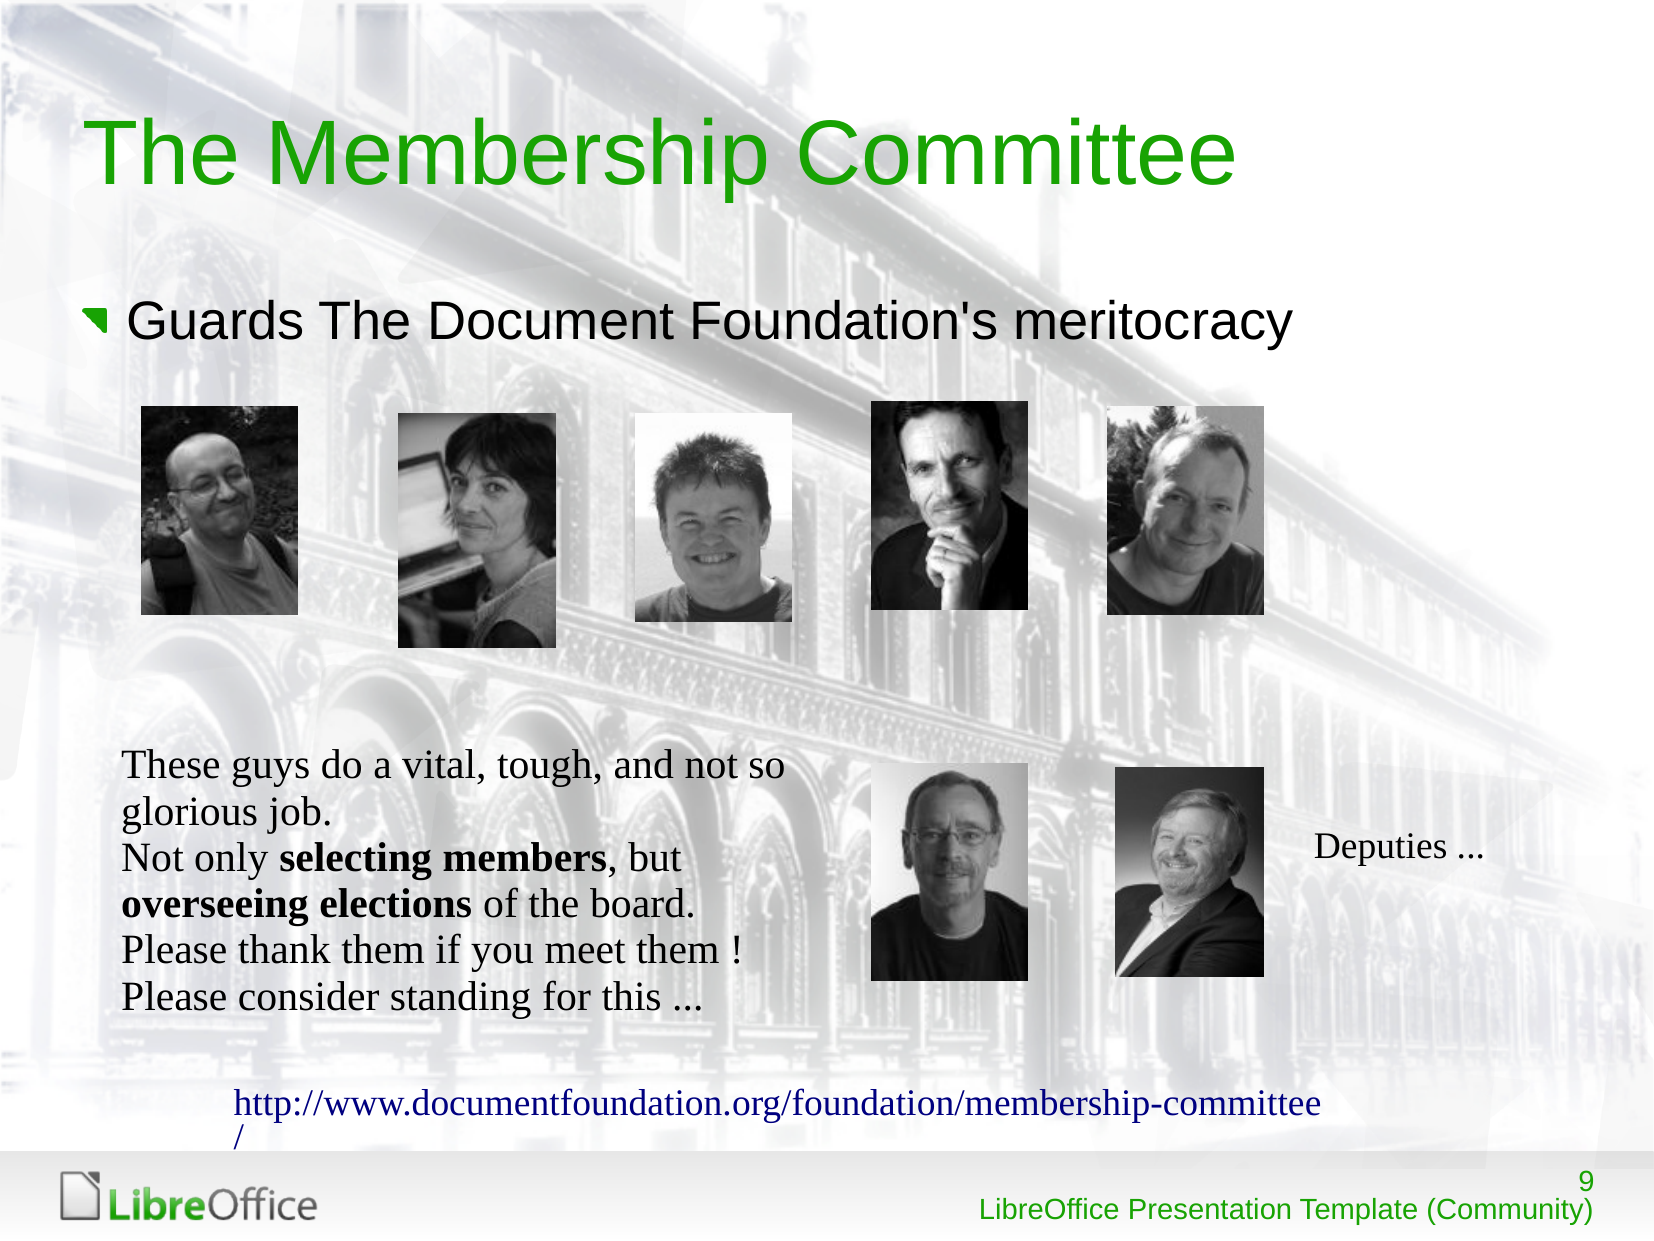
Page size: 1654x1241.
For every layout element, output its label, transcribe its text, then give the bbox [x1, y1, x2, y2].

text_box These guys do a vital, tough, and not so glorious job. Not only selecting members, but overseeing elections of the board. Please thank them if you meet them ! Please consider standing for this ... [106, 734, 804, 1027]
list Guards The Document Foundation's meritocracy [82, 290, 1571, 1010]
picture [0, 0, 1654, 1241]
text_box Deputies ... [1299, 817, 1548, 875]
title The Membership Committee [82, 49, 1571, 257]
text_box http://www.documentfoundation.org/foundation/membership-committee/ [219, 1074, 1347, 1132]
